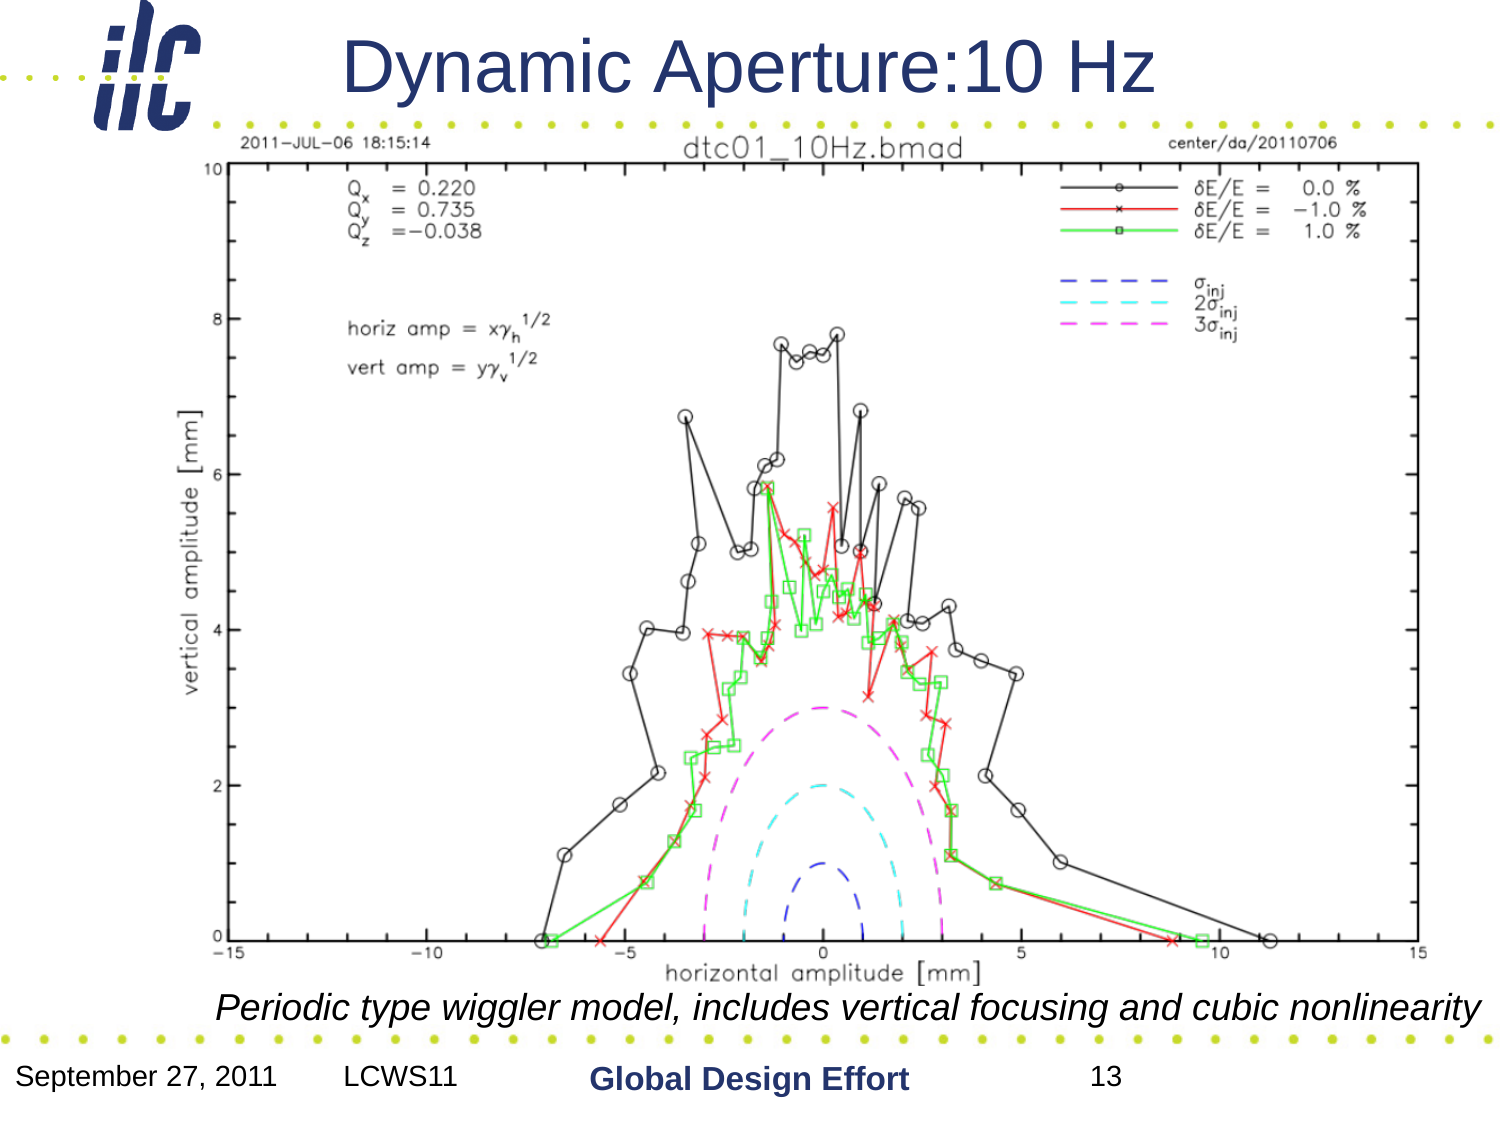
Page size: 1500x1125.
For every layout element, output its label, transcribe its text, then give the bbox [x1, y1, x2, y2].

text_box Global Design Effort [512, 1050, 988, 1125]
picture [150, 75, 1427, 986]
text_box September 27, 2011 LCWS11 [0, 1050, 512, 1125]
text_box Periodic type wiggler model, includes vertical focusing and cubic nonlinearity [200, 975, 1500, 1036]
title Dynamic Aperture:10 Hz [75, 0, 1426, 126]
text_box 13 [1074, 1050, 1500, 1125]
